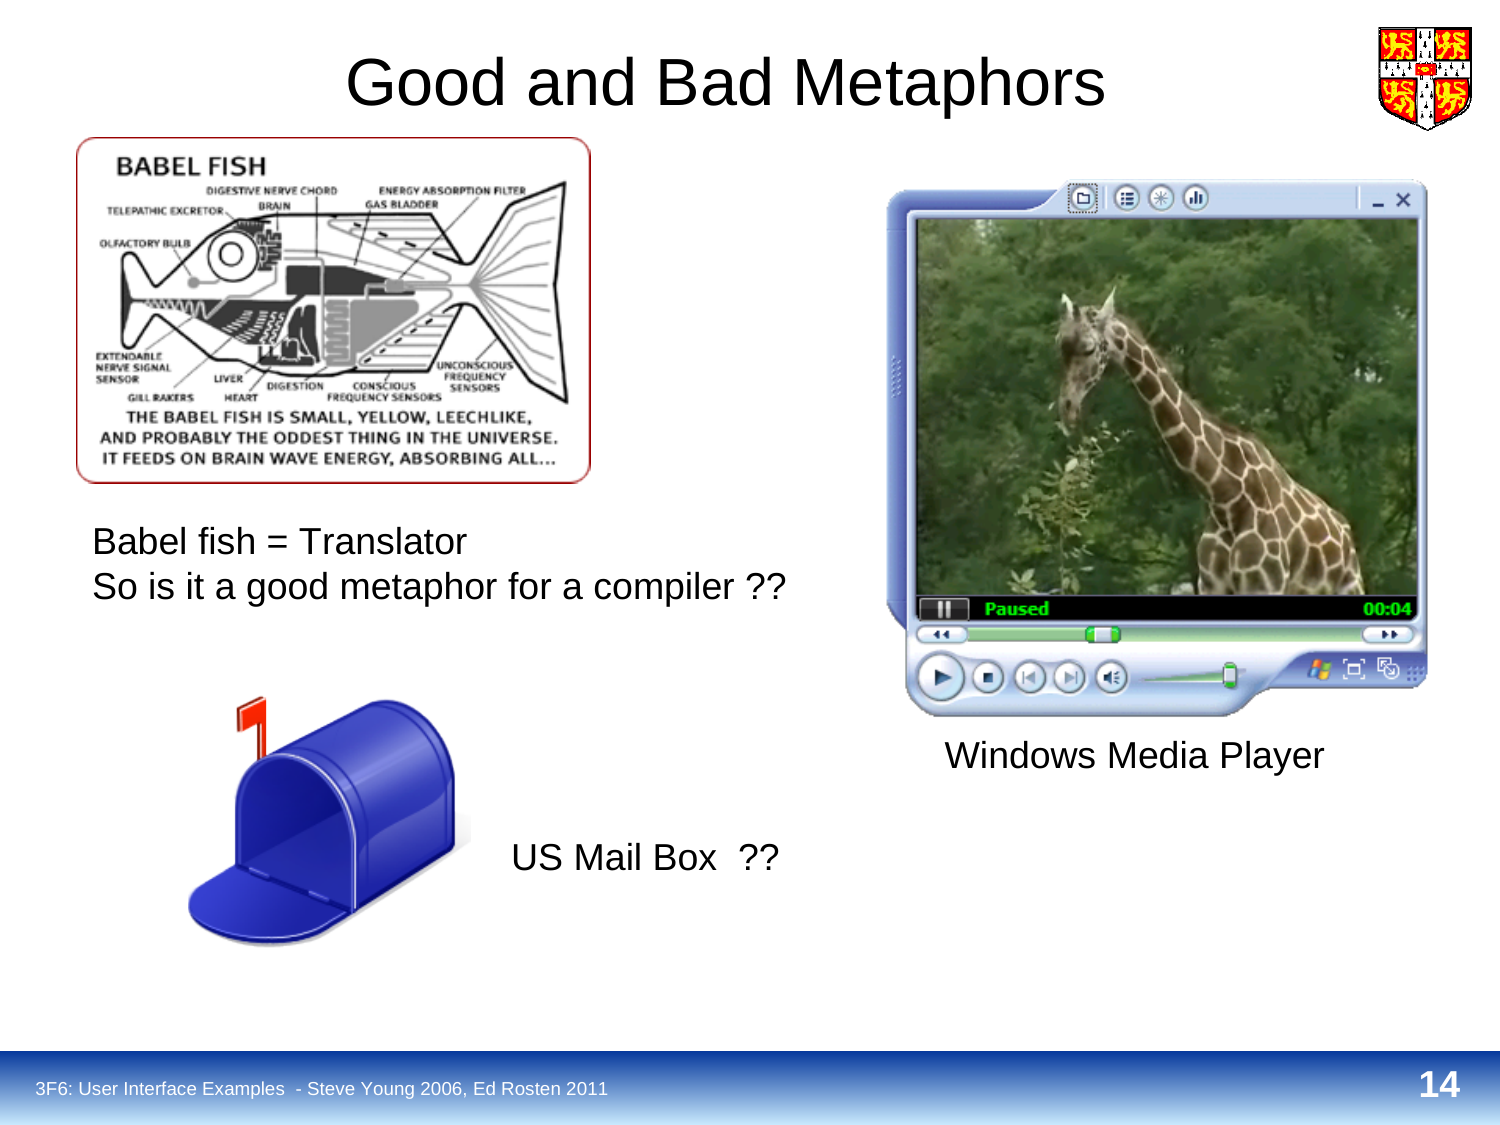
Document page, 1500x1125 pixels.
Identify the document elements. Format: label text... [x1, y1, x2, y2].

text_box Babel fish = Translator So is it a good metaphor for a compiler ?? [77, 509, 803, 615]
text_box <number> [1378, 1052, 1475, 1113]
text_box Windows Media Player [929, 723, 1340, 784]
picture [879, 179, 1441, 724]
picture [1374, 24, 1476, 138]
title Good and Bad Metaphors [112, 30, 1341, 138]
picture [76, 137, 591, 484]
picture [188, 680, 471, 963]
text_box US Mail Box ?? [496, 824, 795, 886]
